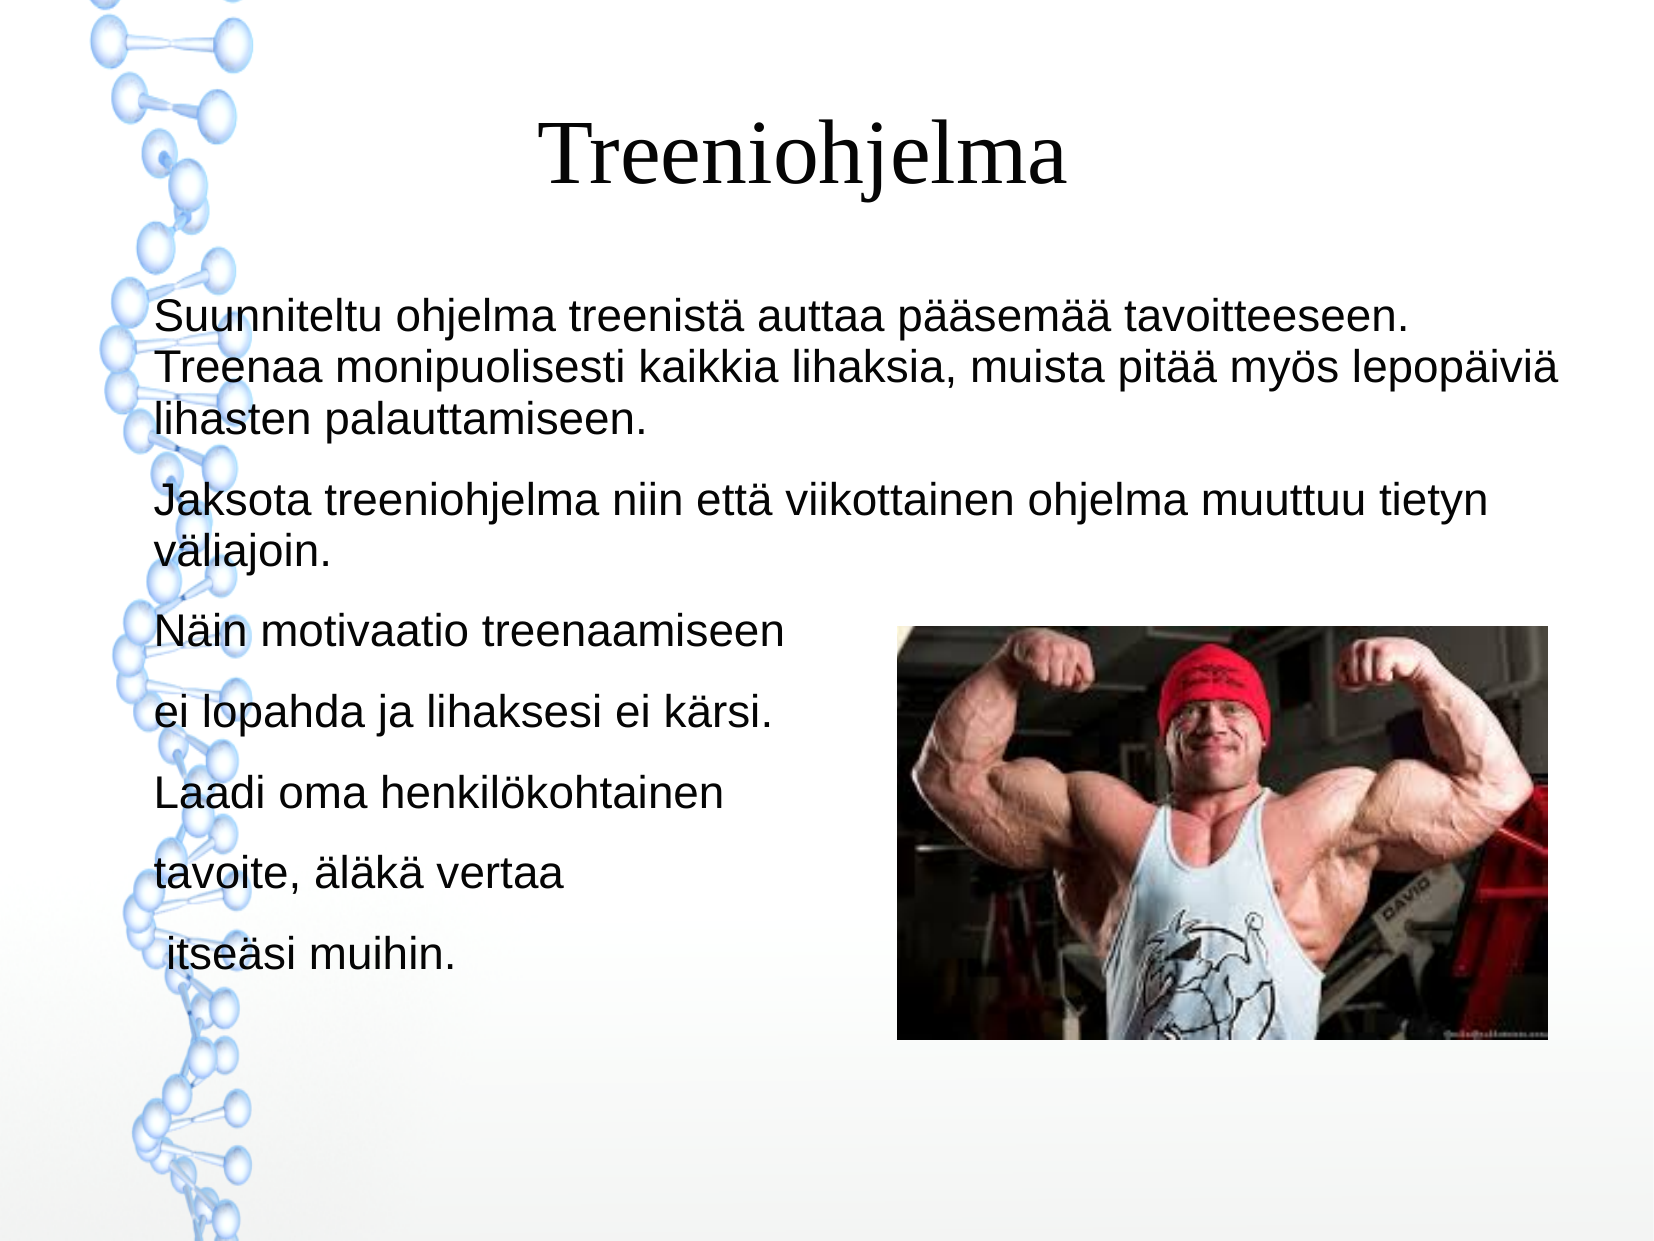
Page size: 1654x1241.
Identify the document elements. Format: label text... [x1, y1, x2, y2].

picture [0, 0, 1654, 1241]
list Suunniteltu ohjelma treenistä auttaa pääsemää tavoitteeseen. Treenaa monipuolisesti kaikkia lihaksia, muista pitää myös lepopäiviä lihasten palauttamiseen. Jaksota treeniohjelma niin että viikottainen ohjelma muuttuu tietyn väliajoin. Näin motivaatio treenaamiseen ei lopahda ja lihaksesi ei kärsi. Laadi oma henkilökohtainen tavoite, äläkä vertaa itseäsi muihin. [82, 290, 1571, 1010]
title Treeniohjelma [59, 49, 1548, 257]
